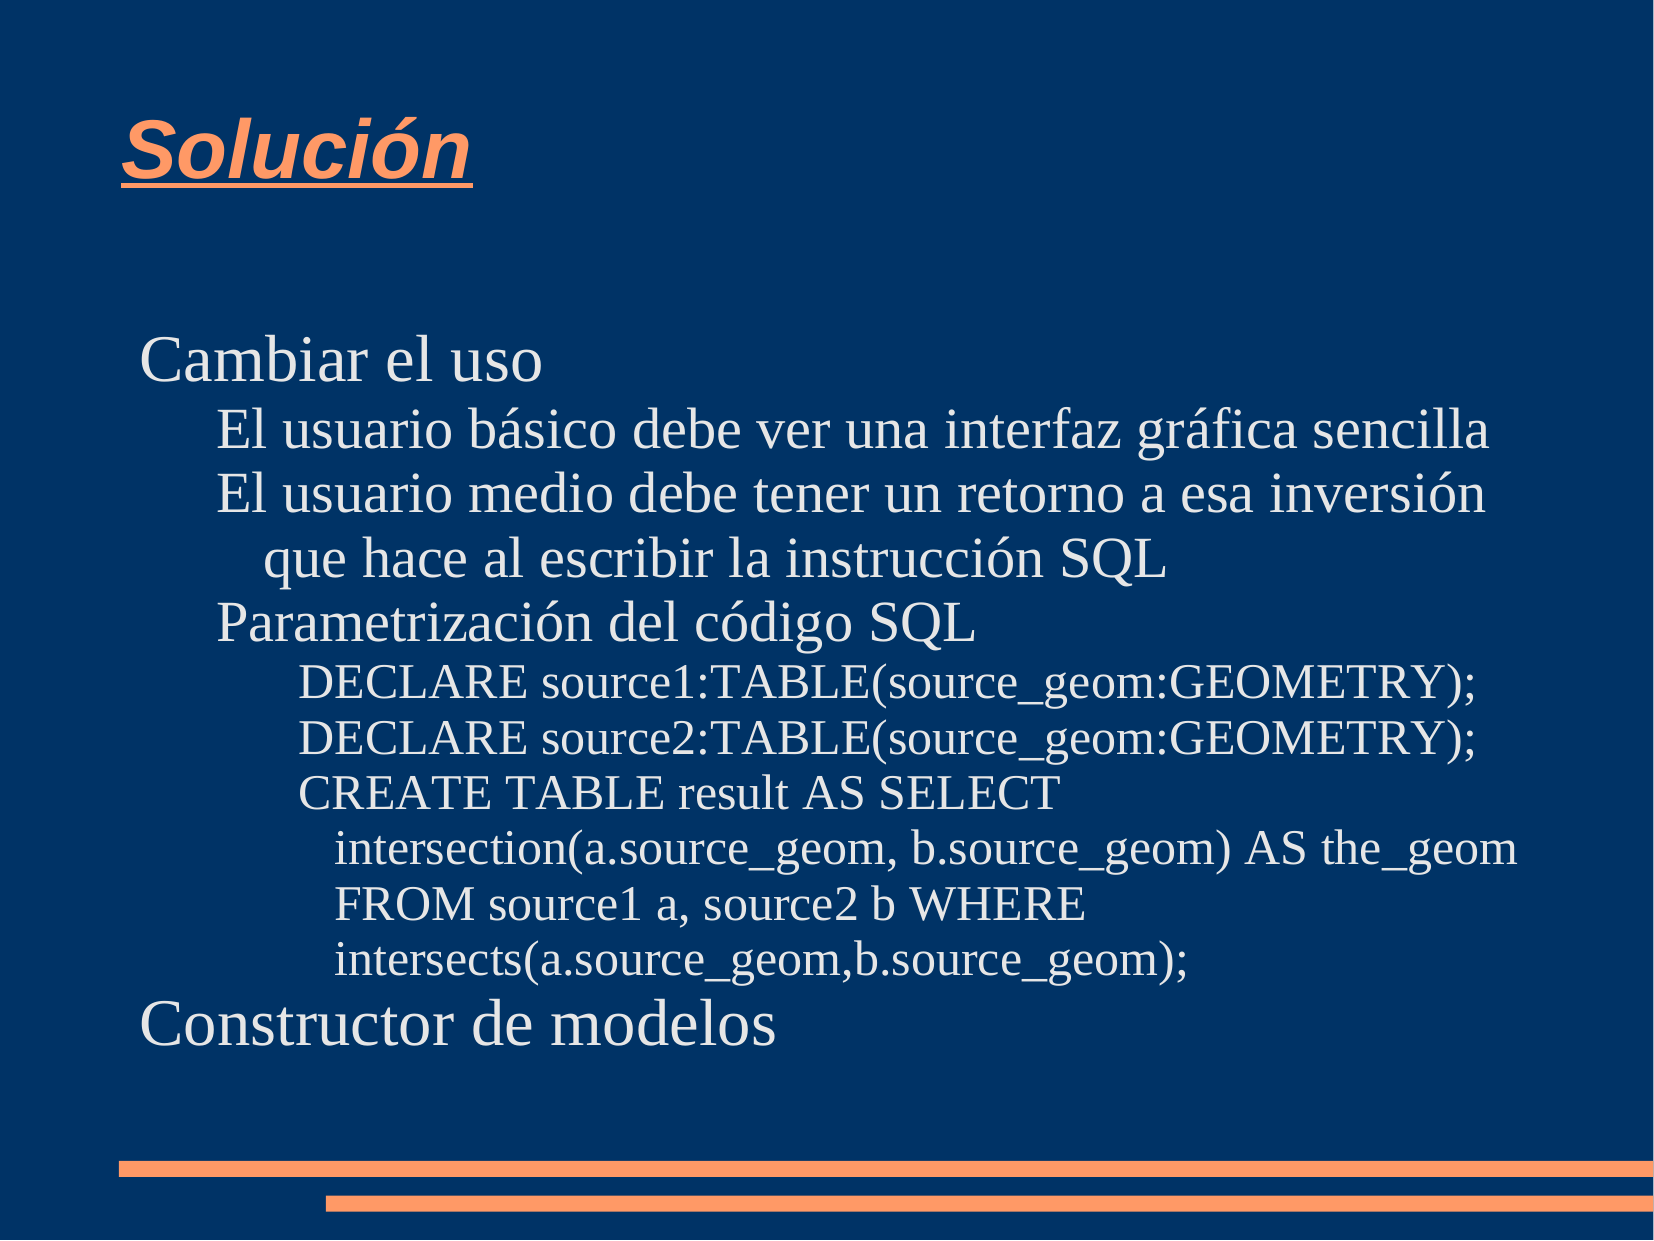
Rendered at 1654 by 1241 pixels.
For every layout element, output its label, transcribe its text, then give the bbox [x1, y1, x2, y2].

title Solución [121, 53, 1534, 247]
list Cambiar el uso El usuario básico debe ver una interfaz gráfica sencilla El usuario medio debe tener un retorno a esa inversión que hace al escribir la instrucción SQL Parametrización del código SQL DECLARE source1:TABLE(source_geom:GEOMETRY); DECLARE source2:TABLE(source_geom:GEOMETRY); CREATE TABLE result AS SELECT intersection(a.source_geom, b.source_geom) AS the_geom FROM source1 a, source2 b WHERE intersects(a.source_geom,b.source_geom); Constructor de modelos [121, 322, 1561, 1129]
